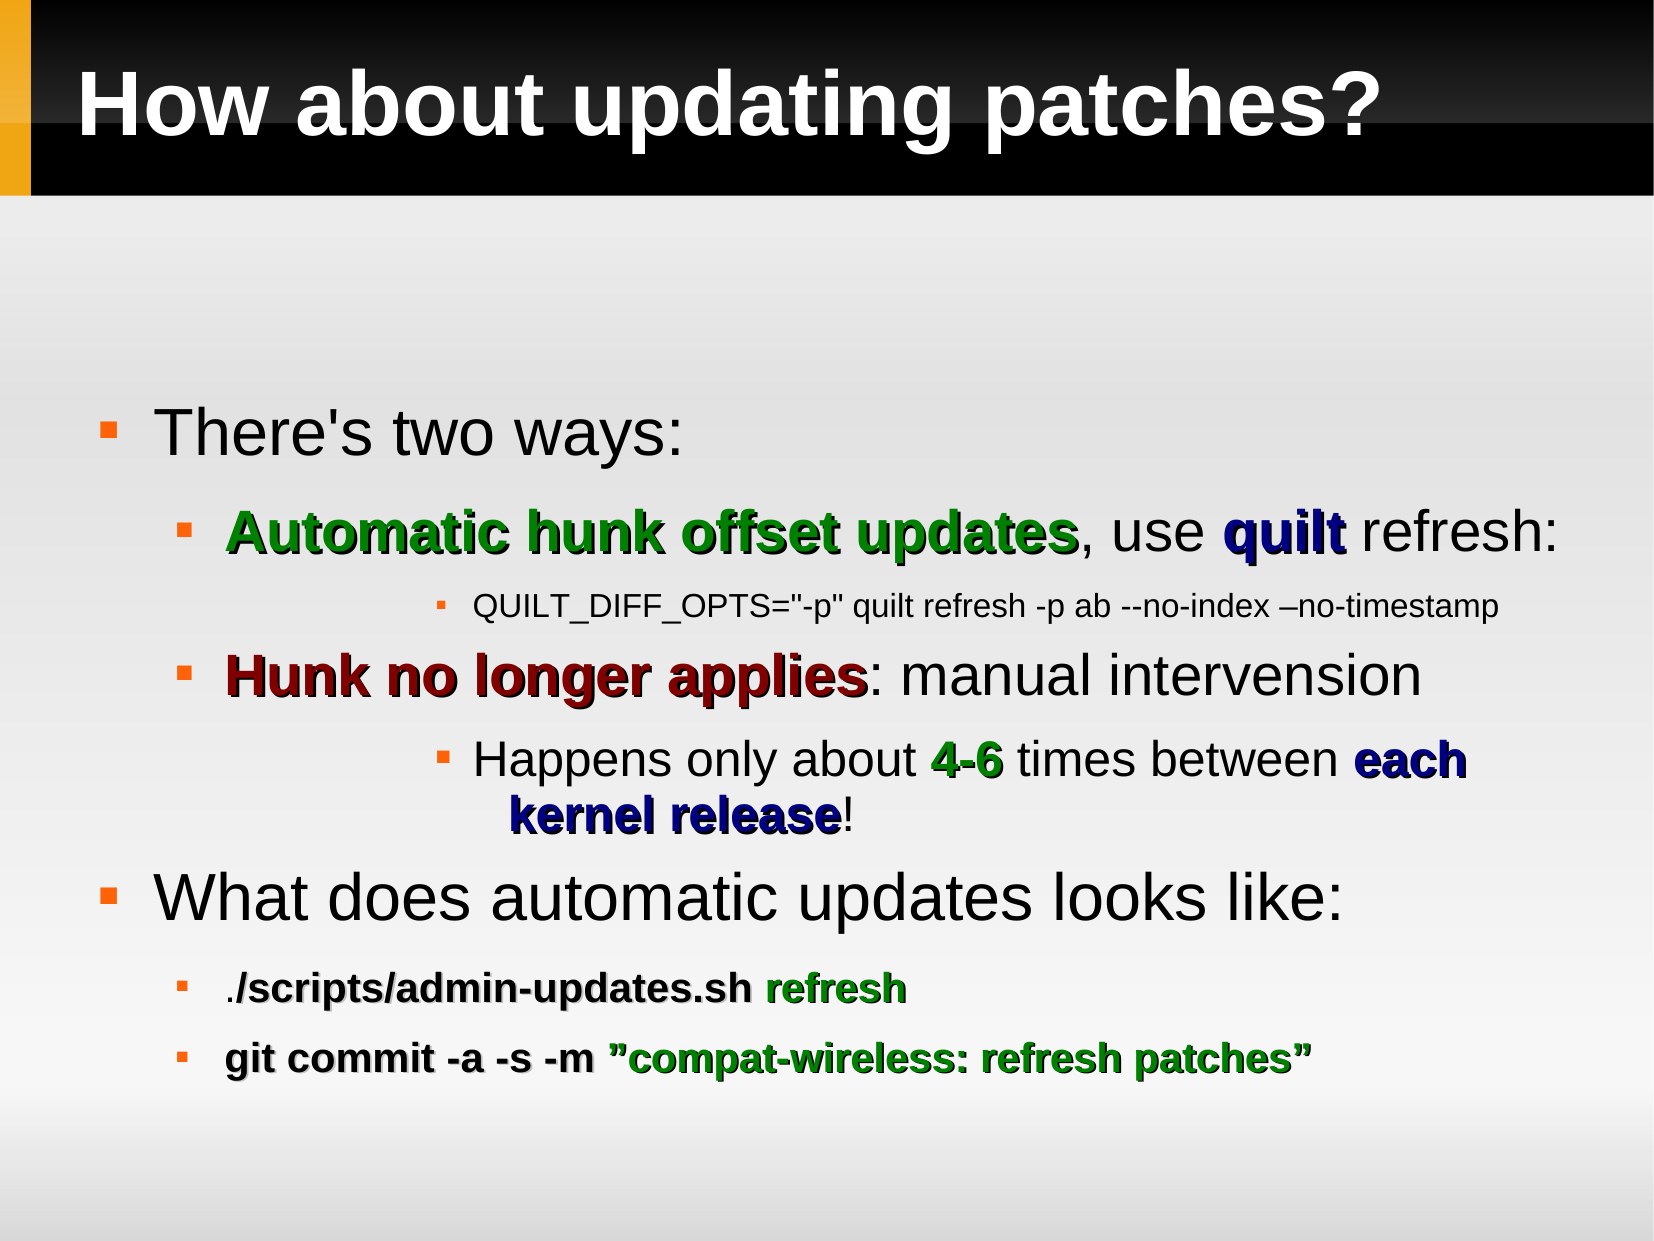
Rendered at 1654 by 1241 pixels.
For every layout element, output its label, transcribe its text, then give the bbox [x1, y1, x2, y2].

title How about updating patches? [76, 0, 1565, 208]
list There's two ways: Automatic hunk offset updates, use quilt refresh: QUILT_DIFF_OPTS="-p" quilt refresh -p ab --no-index –no-timestamp Hunk no longer applies: manual intervension Happens only about 4-6 times between each kernel release! What does automatic updates looks like: ./scripts/admin-updates.sh refresh git commit -a -s -m ”compat-wireless: refresh patches” [82, 290, 1571, 1180]
picture [0, 0, 1654, 1241]
